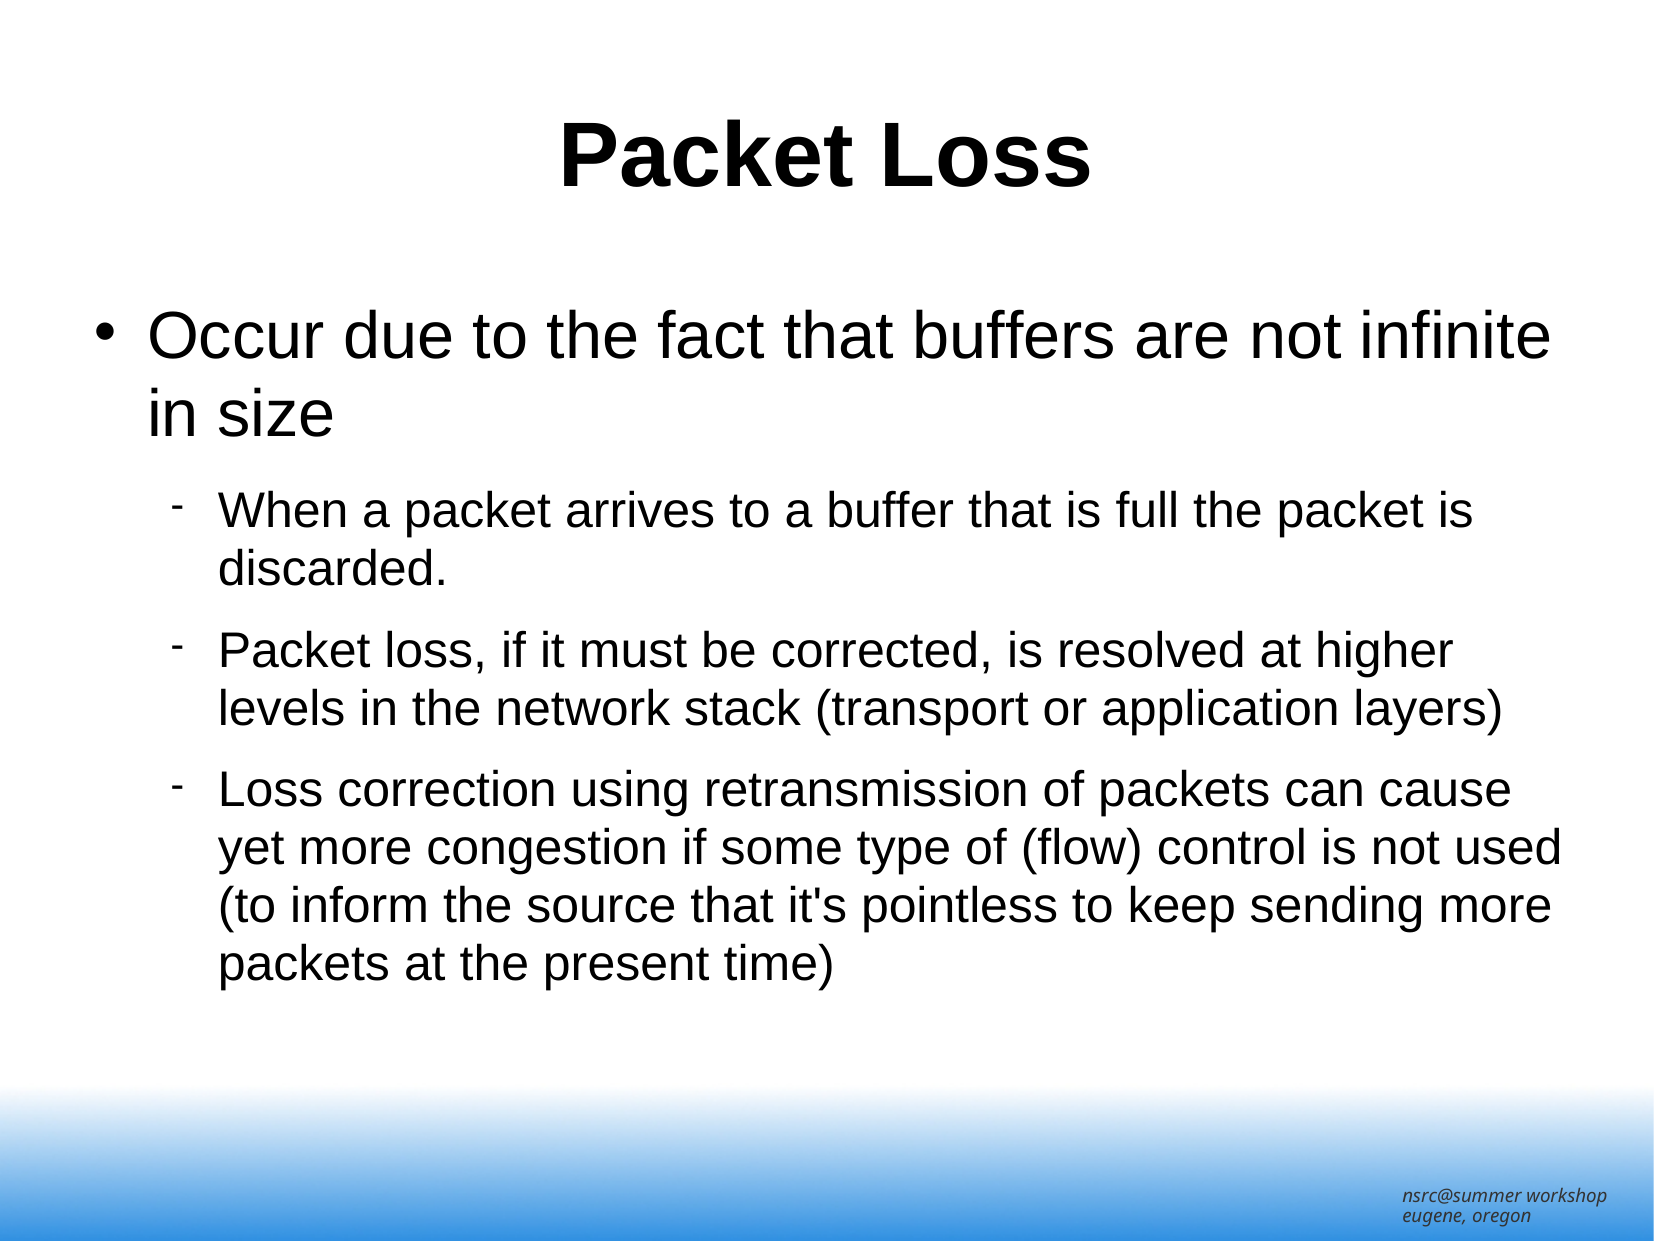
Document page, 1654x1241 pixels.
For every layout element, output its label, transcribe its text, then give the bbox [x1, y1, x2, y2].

title Packet Loss [82, 49, 1571, 257]
list Occur due to the fact that buffers are not infinite in size When a packet arrives to a buffer that is full the packet is discarded. Packet loss, if it must be corrected, is resolved at higher levels in the network stack (transport or application layers) Loss correction using retransmission of packets can cause yet more congestion if some type of (flow) control is not used (to inform the source that it's pointless to keep sending more packets at the present time) [76, 295, 1566, 1208]
picture [0, 1083, 1654, 1241]
